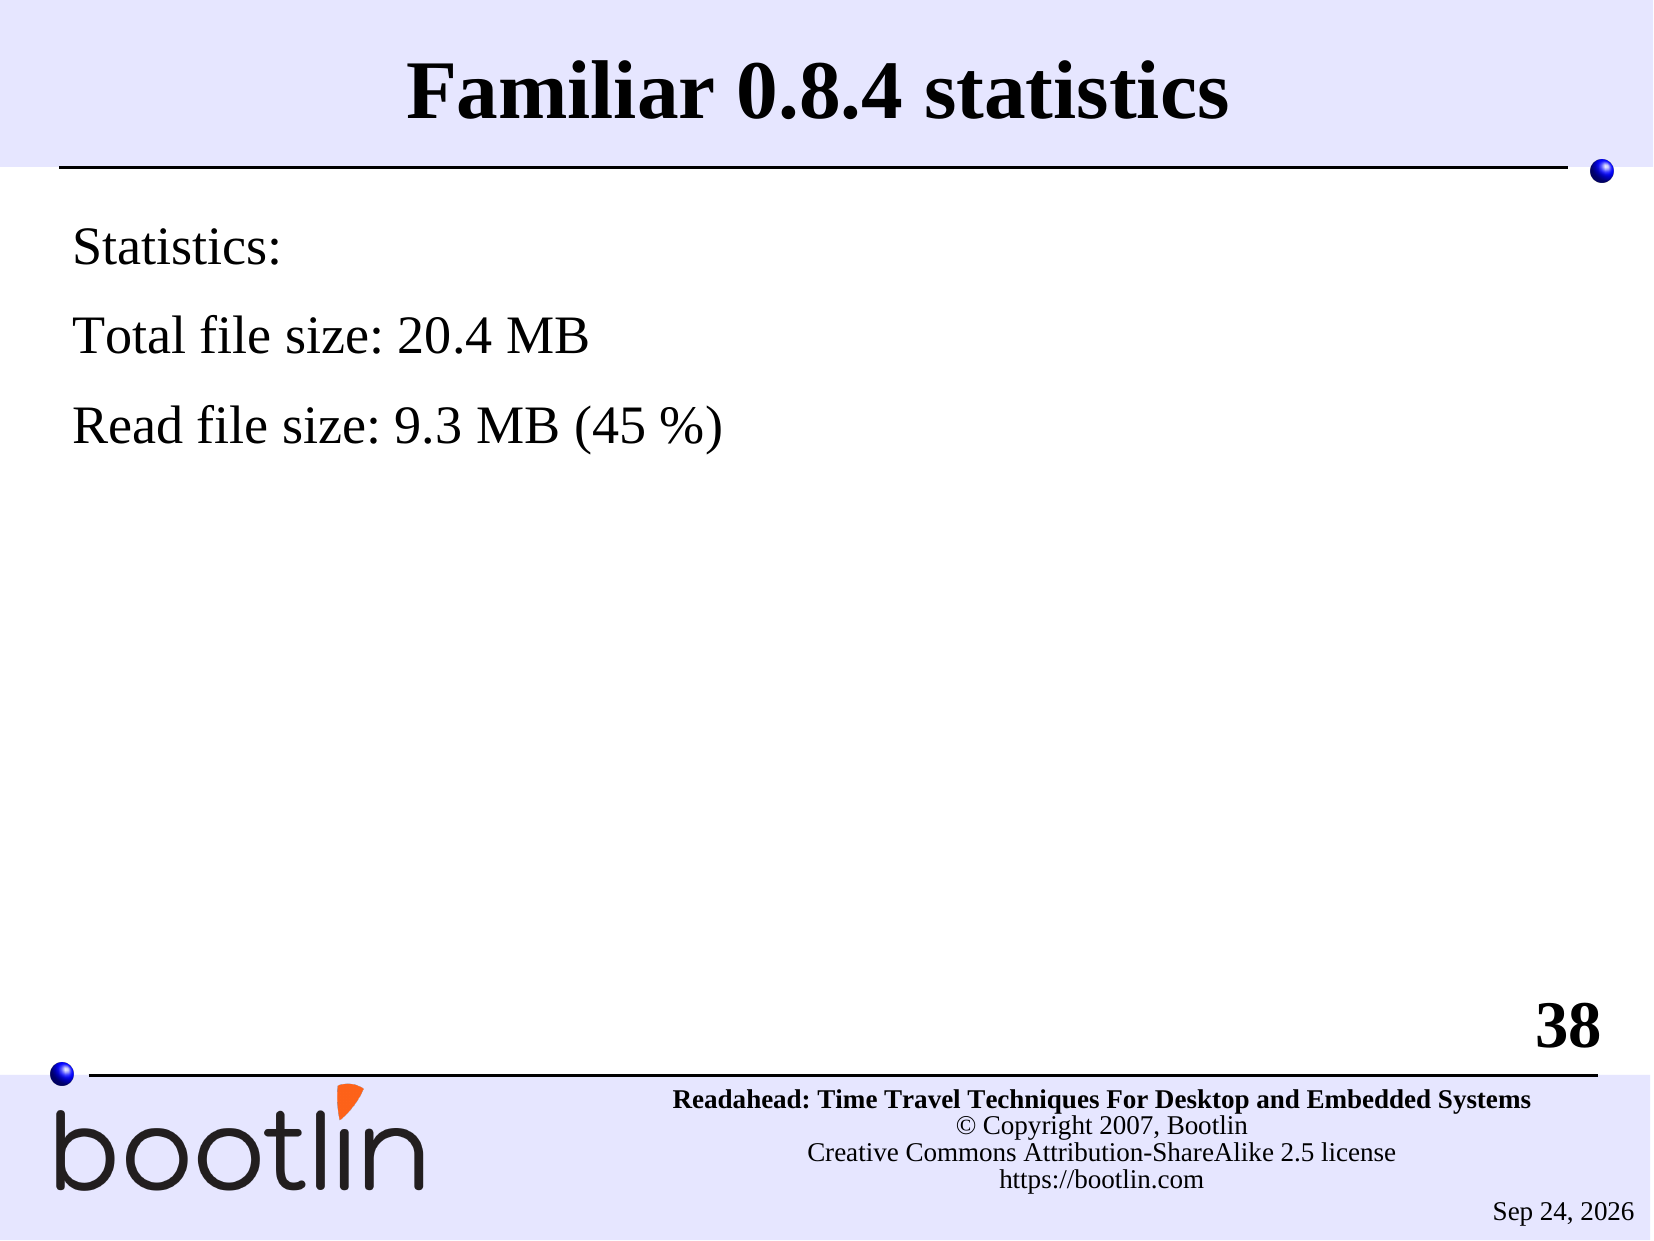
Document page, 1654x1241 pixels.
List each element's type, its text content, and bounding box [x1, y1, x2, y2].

picture [17, 1060, 462, 1230]
title Familiar 0.8.4 statistics [33, 29, 1604, 153]
list Statistics: Total file size: 20.4 MB Read file size: 9.3 MB (45 %) [54, 216, 1574, 1066]
